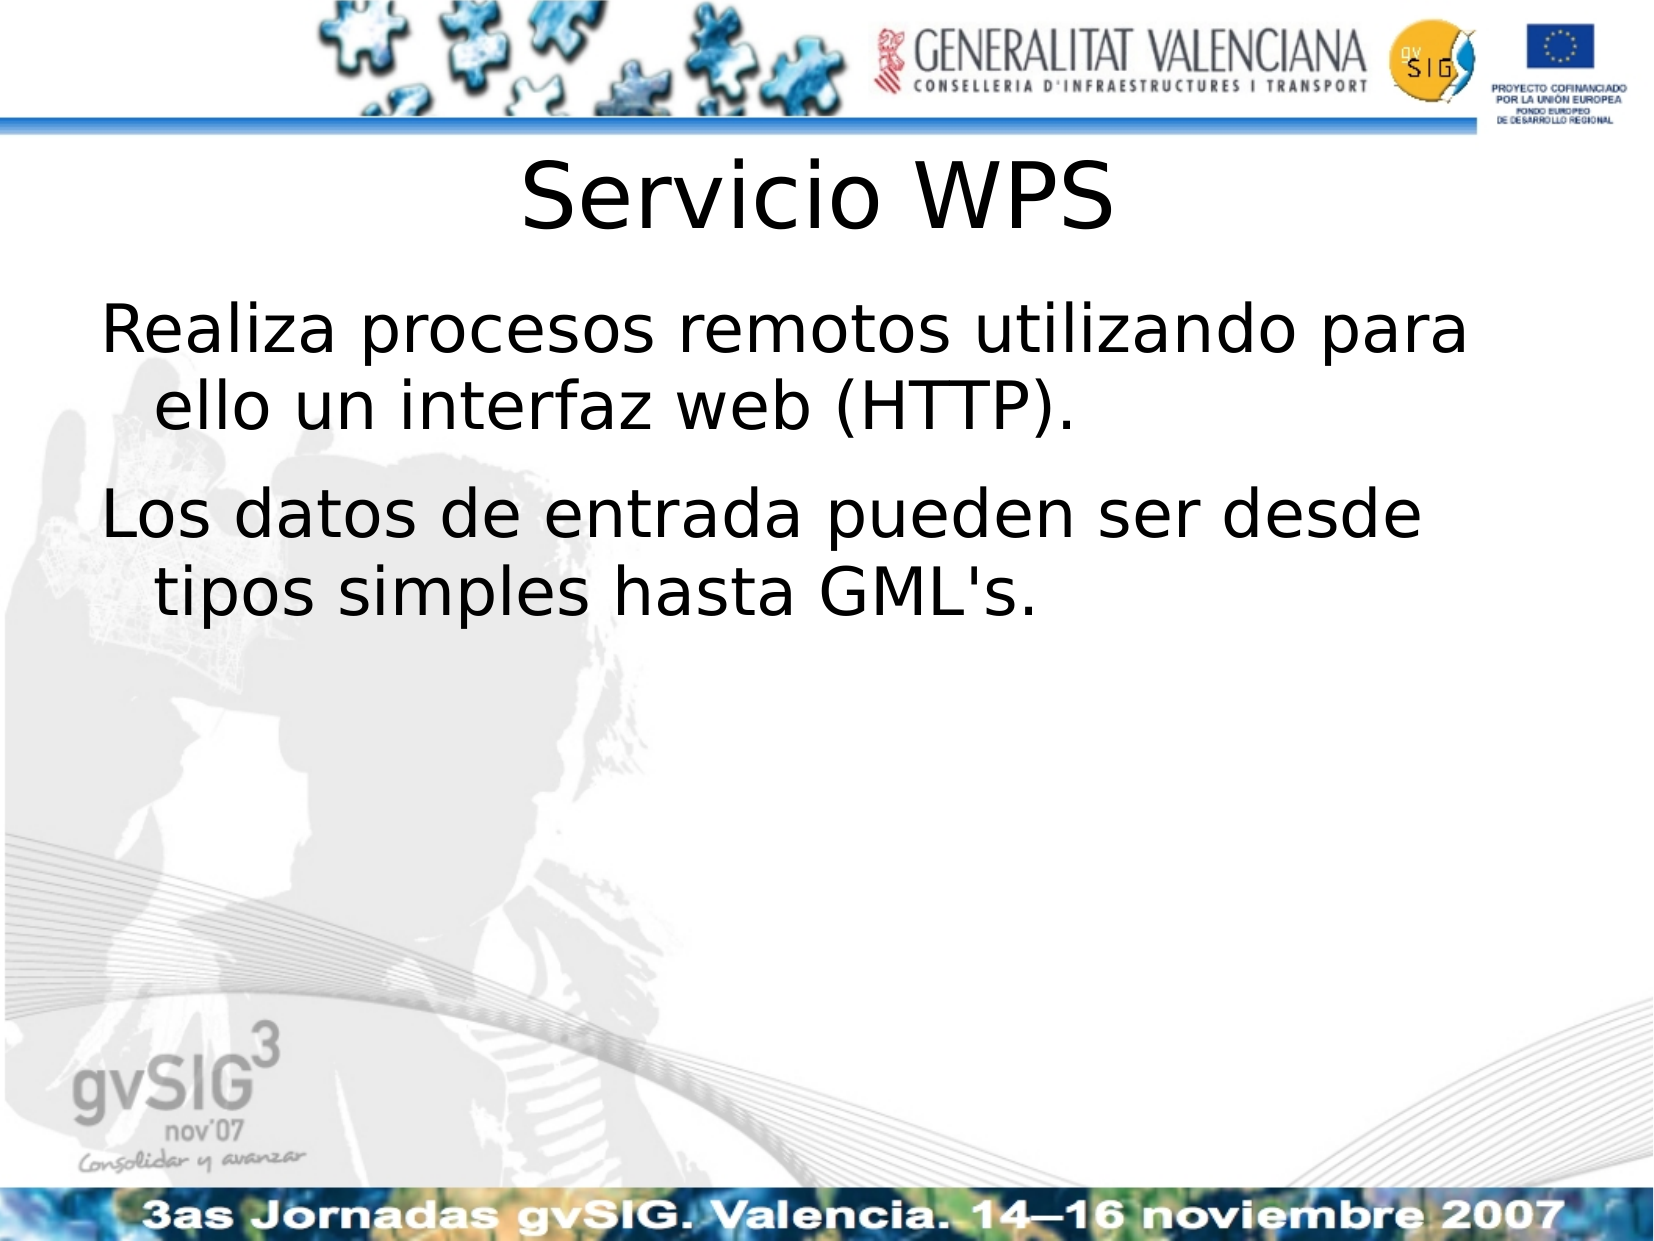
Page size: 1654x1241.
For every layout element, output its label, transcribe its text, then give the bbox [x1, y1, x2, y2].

picture [0, 0, 1654, 1241]
title Servicio WPS [75, 92, 1563, 301]
list Realiza procesos remotos utilizando para ello un interfaz web (HTTP). Los datos de entrada pueden ser desde tipos simples hasta GML's. [82, 290, 1571, 1109]
